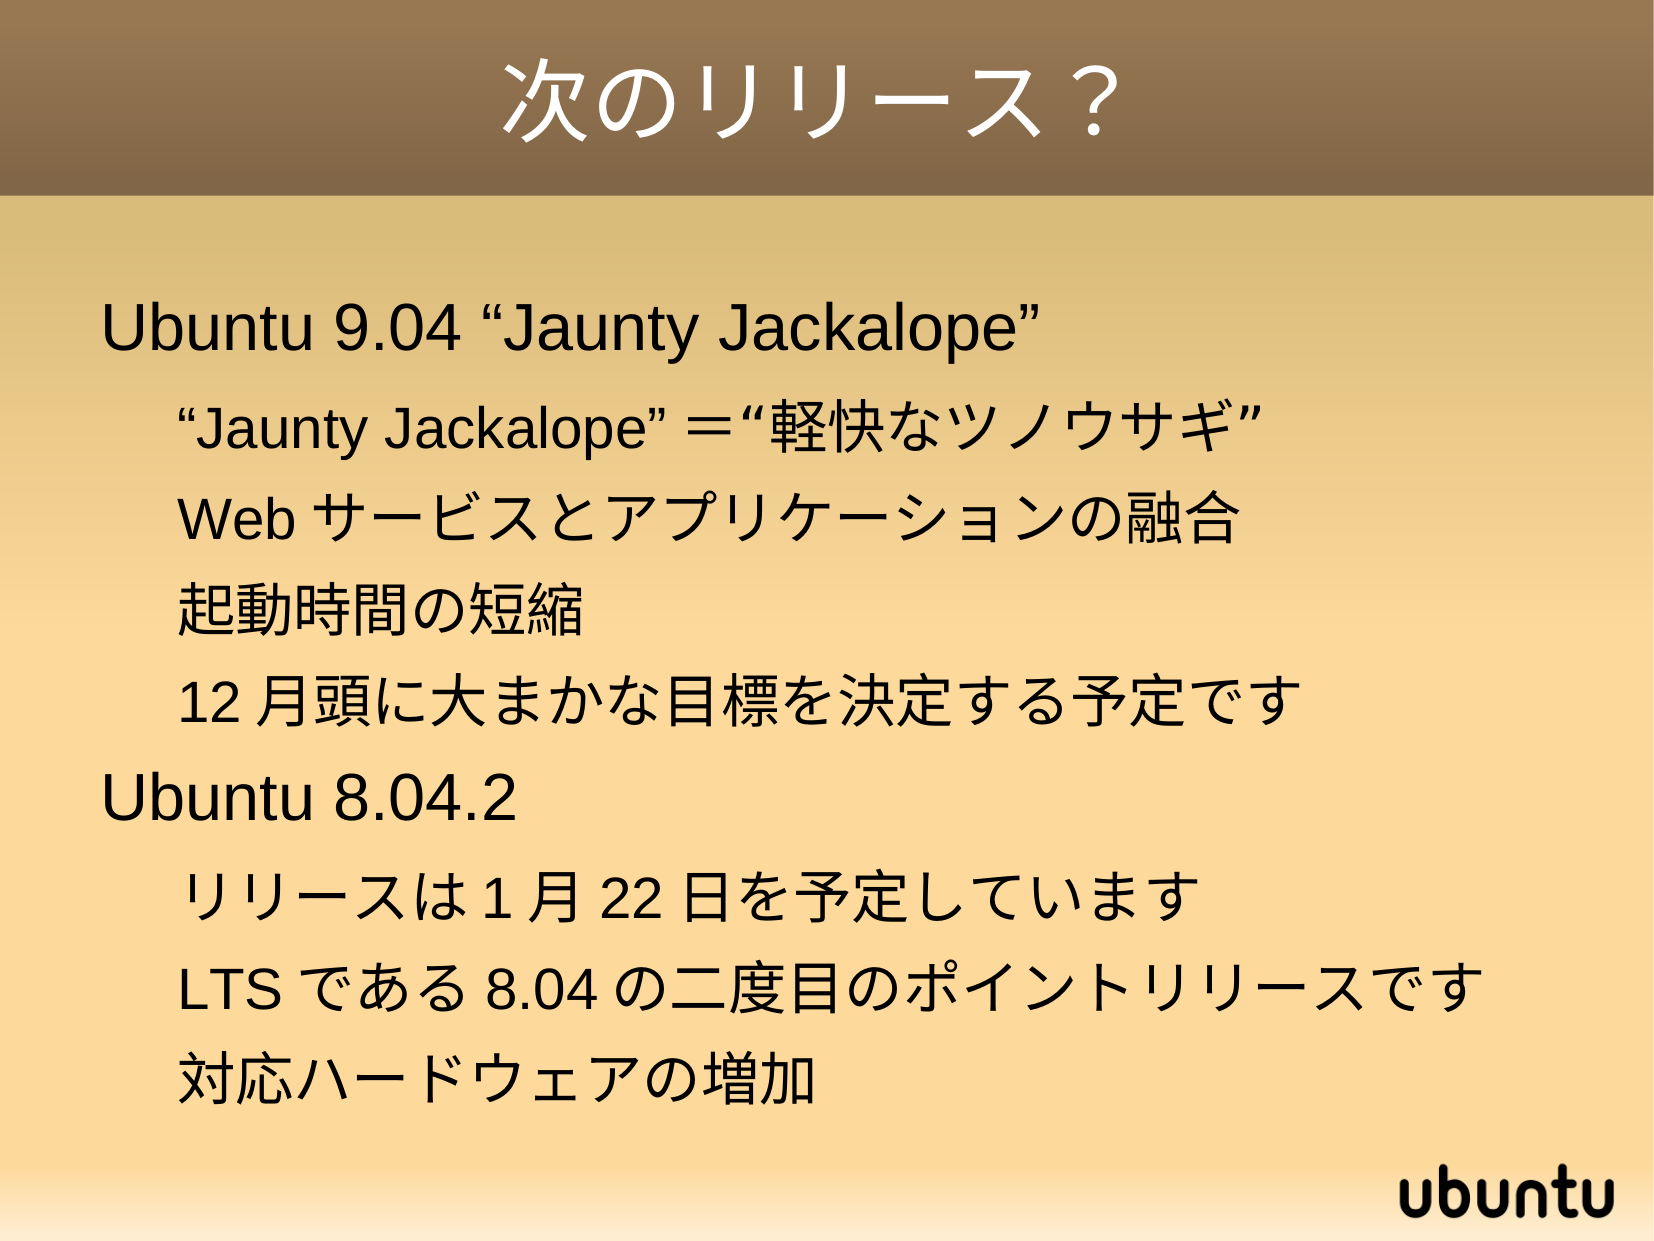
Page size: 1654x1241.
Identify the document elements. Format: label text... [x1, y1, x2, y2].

title 次のリリース？ [76, 7, 1565, 200]
list Ubuntu 9.04 “Jaunty Jackalope” “Jaunty Jackalope”＝“軽快なツノウサギ” Webサービスとアプリケーションの融合 起動時間の短縮 12月頭に大まかな目標を決定する予定です Ubuntu 8.04.2 リリースは1月22日を予定しています LTSである8.04の二度目のポイントリリースです 対応ハードウェアの増加 [82, 290, 1571, 1174]
picture [0, 0, 1654, 1241]
